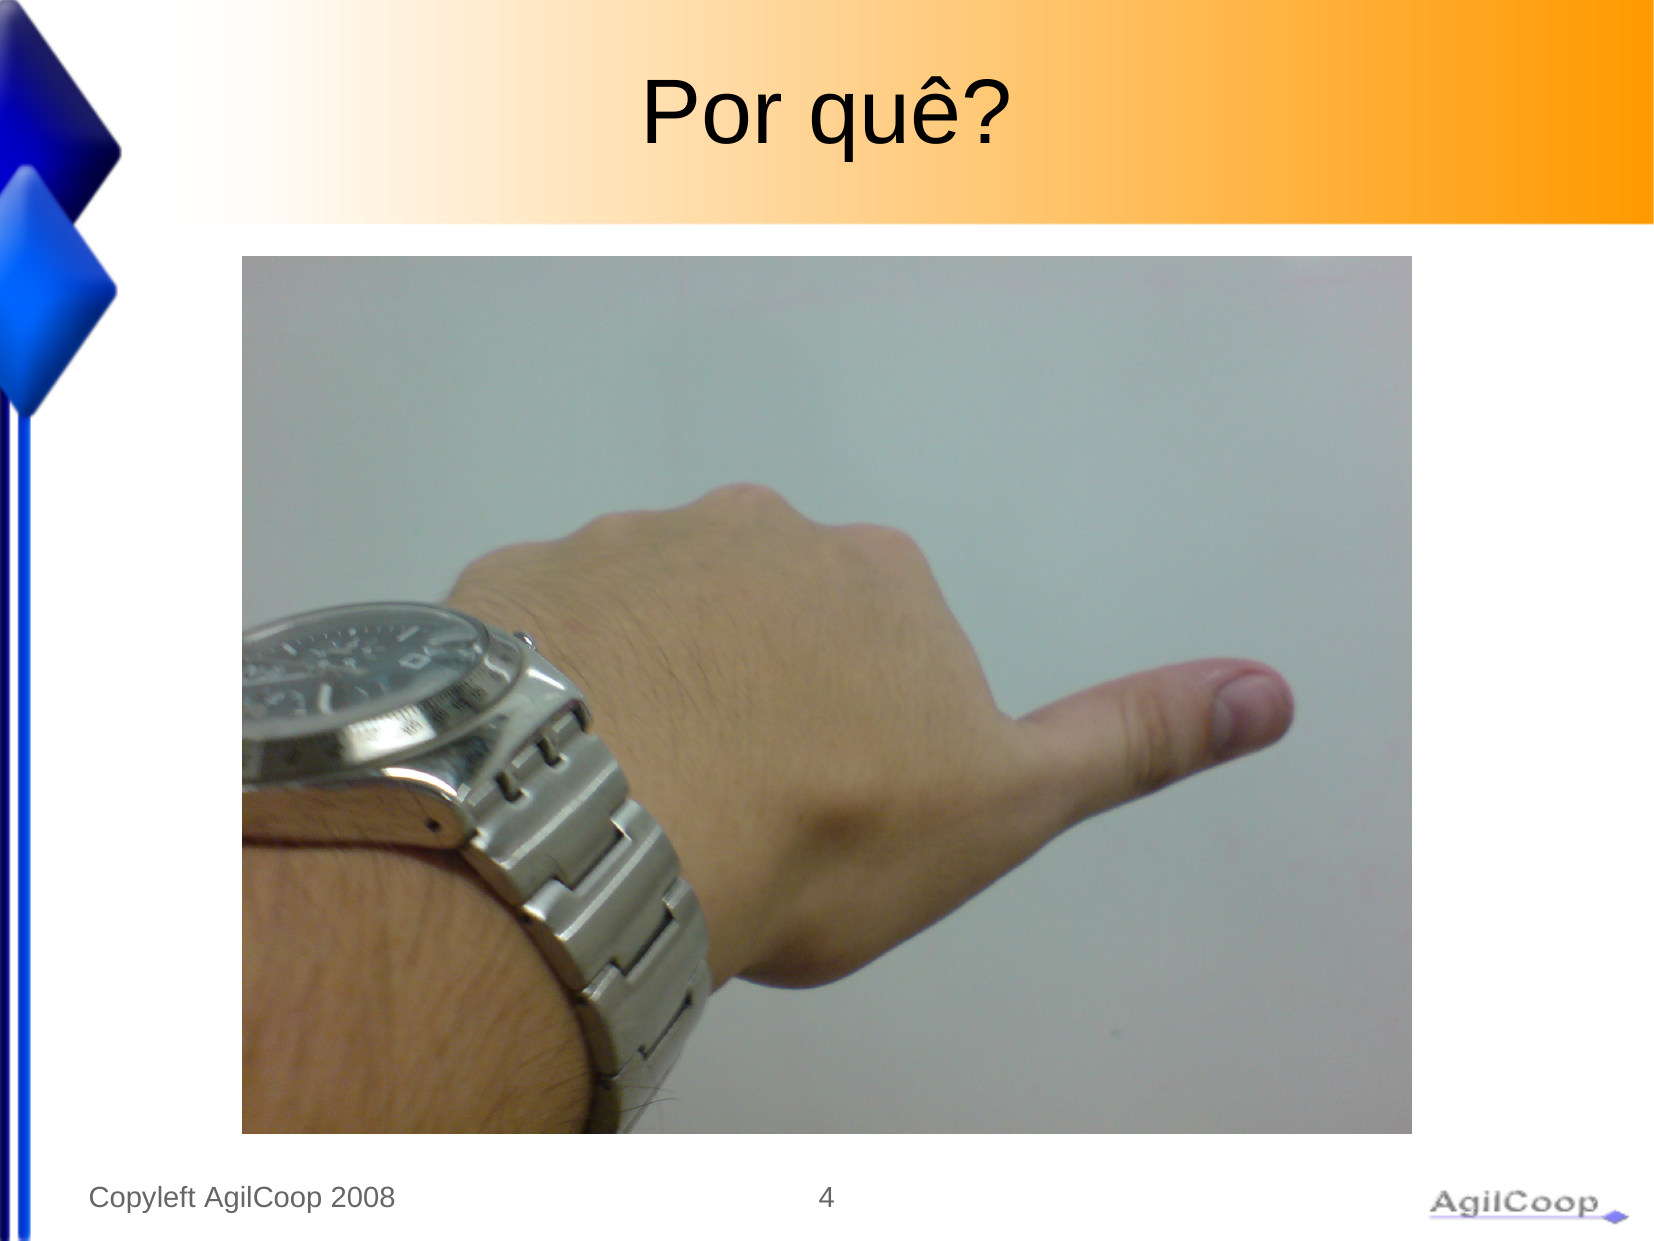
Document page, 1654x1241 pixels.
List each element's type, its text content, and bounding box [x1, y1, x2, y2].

title Por quê? [82, 8, 1571, 216]
picture [0, 0, 1654, 1241]
